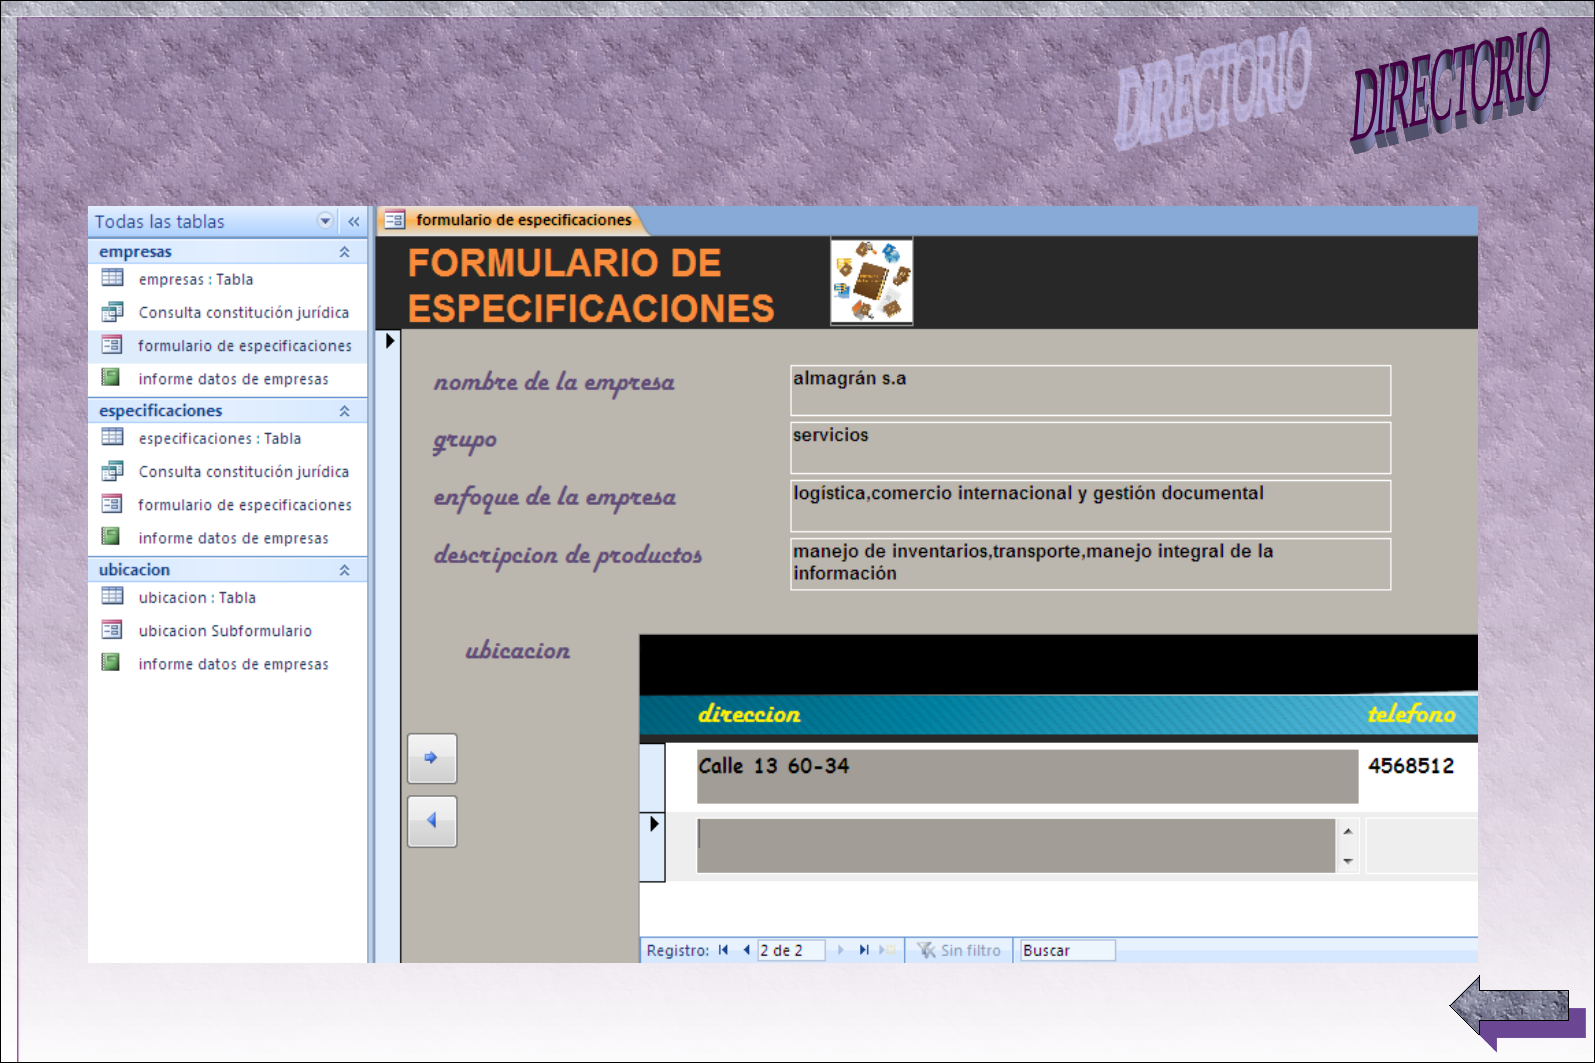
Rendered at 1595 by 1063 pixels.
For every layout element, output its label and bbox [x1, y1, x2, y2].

picture [88, 206, 1478, 963]
text_box [1449, 975, 1569, 1035]
